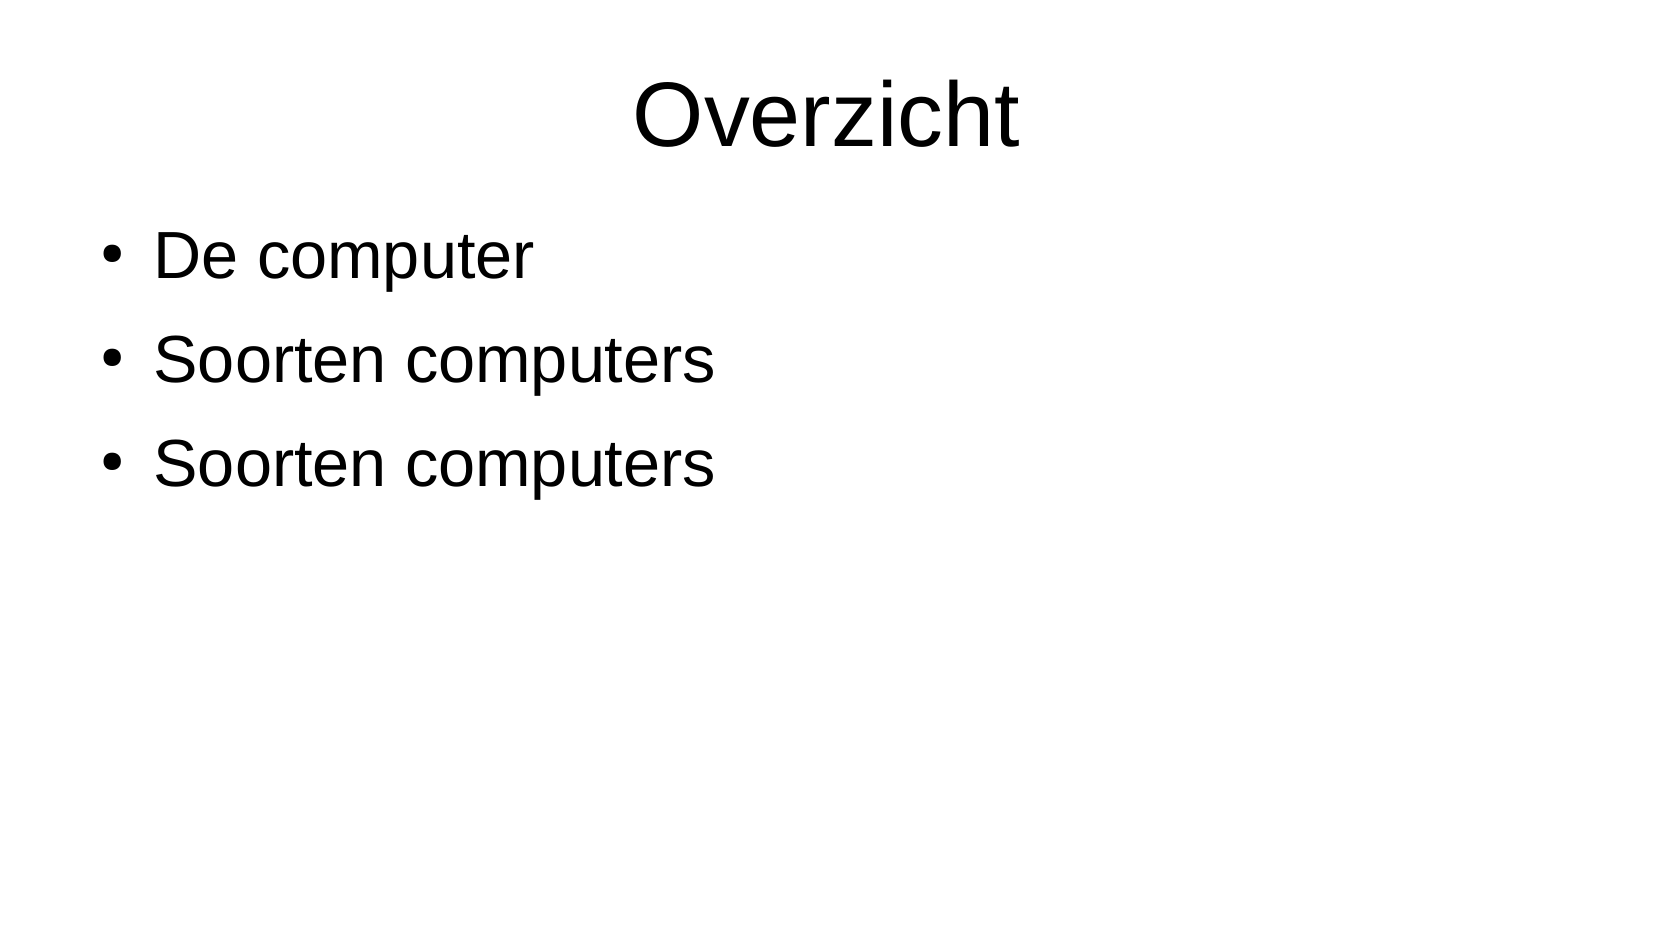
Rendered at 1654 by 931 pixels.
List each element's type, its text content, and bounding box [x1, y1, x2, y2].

title Overzicht [82, 37, 1571, 193]
list De computer Soorten computers Soorten computers [82, 217, 1571, 758]
